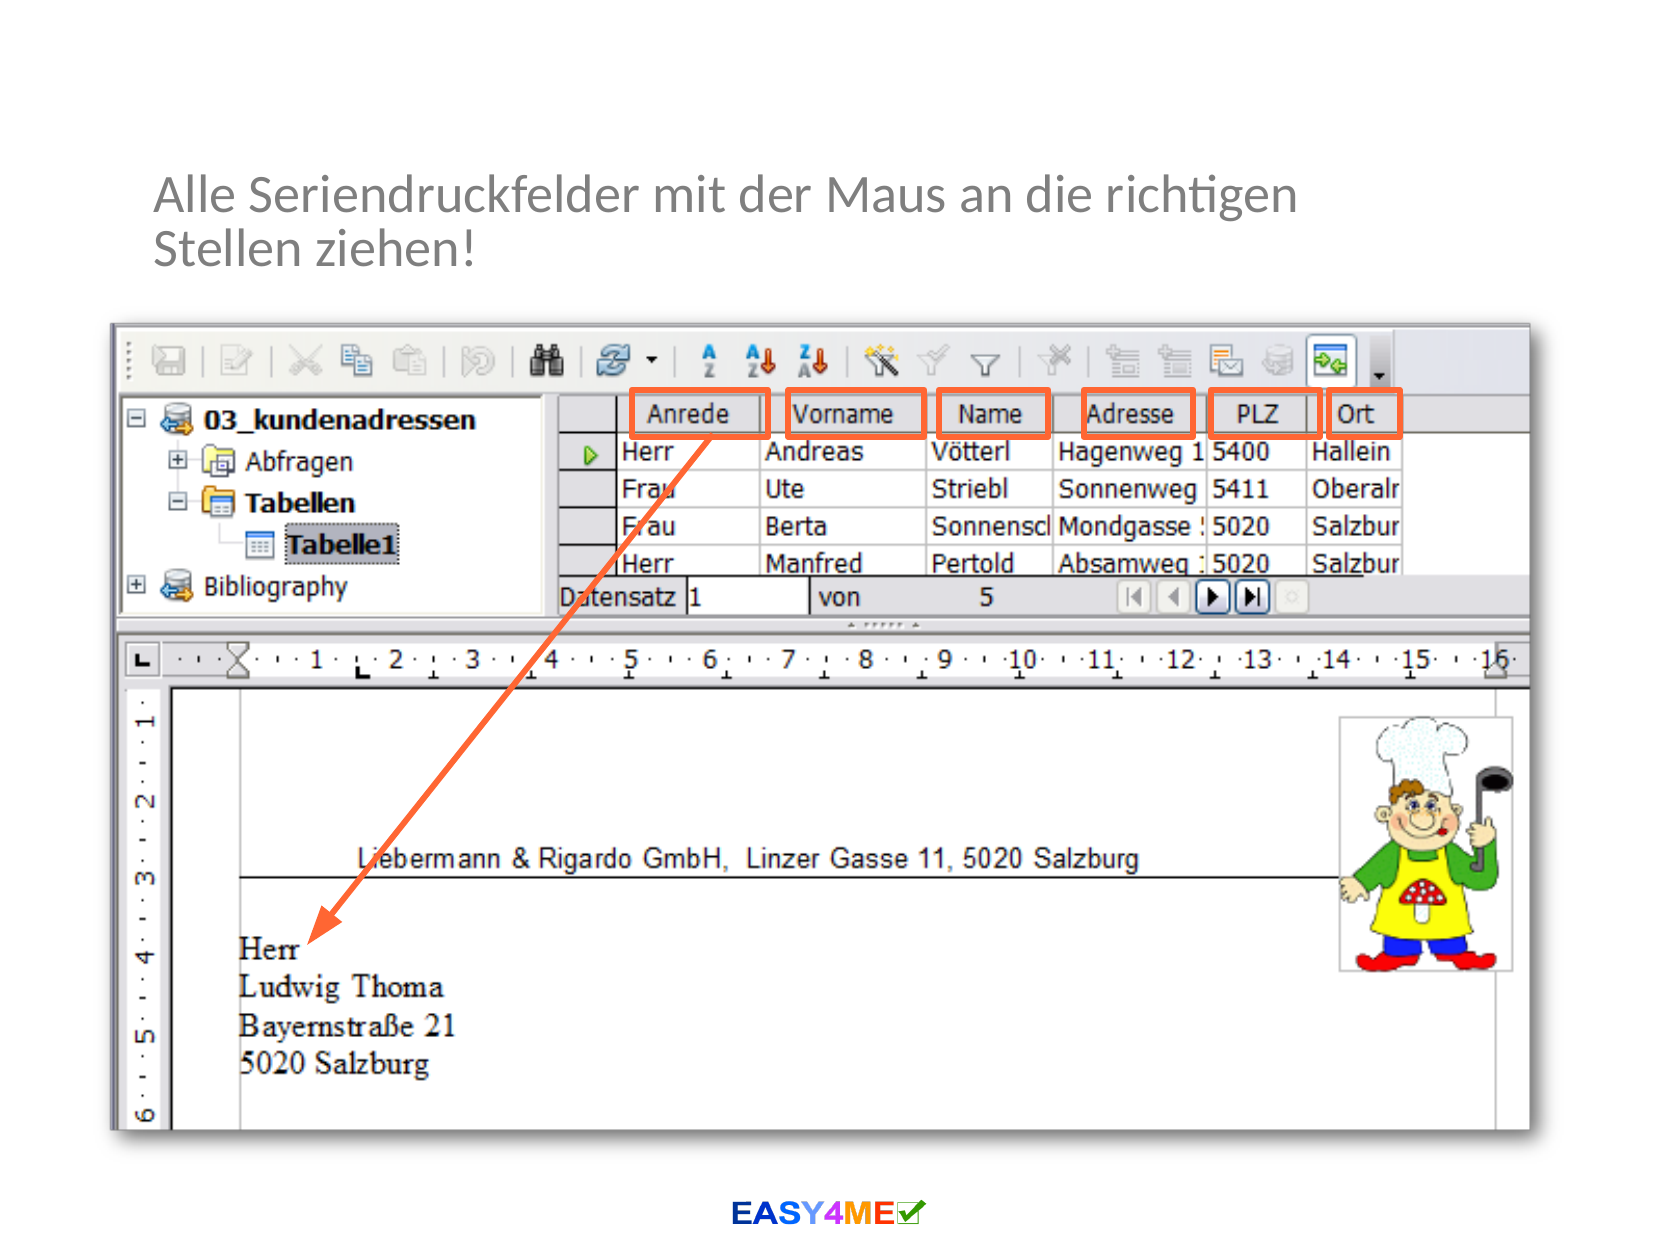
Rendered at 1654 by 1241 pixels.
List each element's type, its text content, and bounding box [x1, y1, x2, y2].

list Alle Seriendruckfelder mit der Maus an die richtigen Stellen ziehen! [82, 171, 1571, 1010]
picture [726, 1195, 934, 1229]
picture [88, 301, 1570, 1170]
